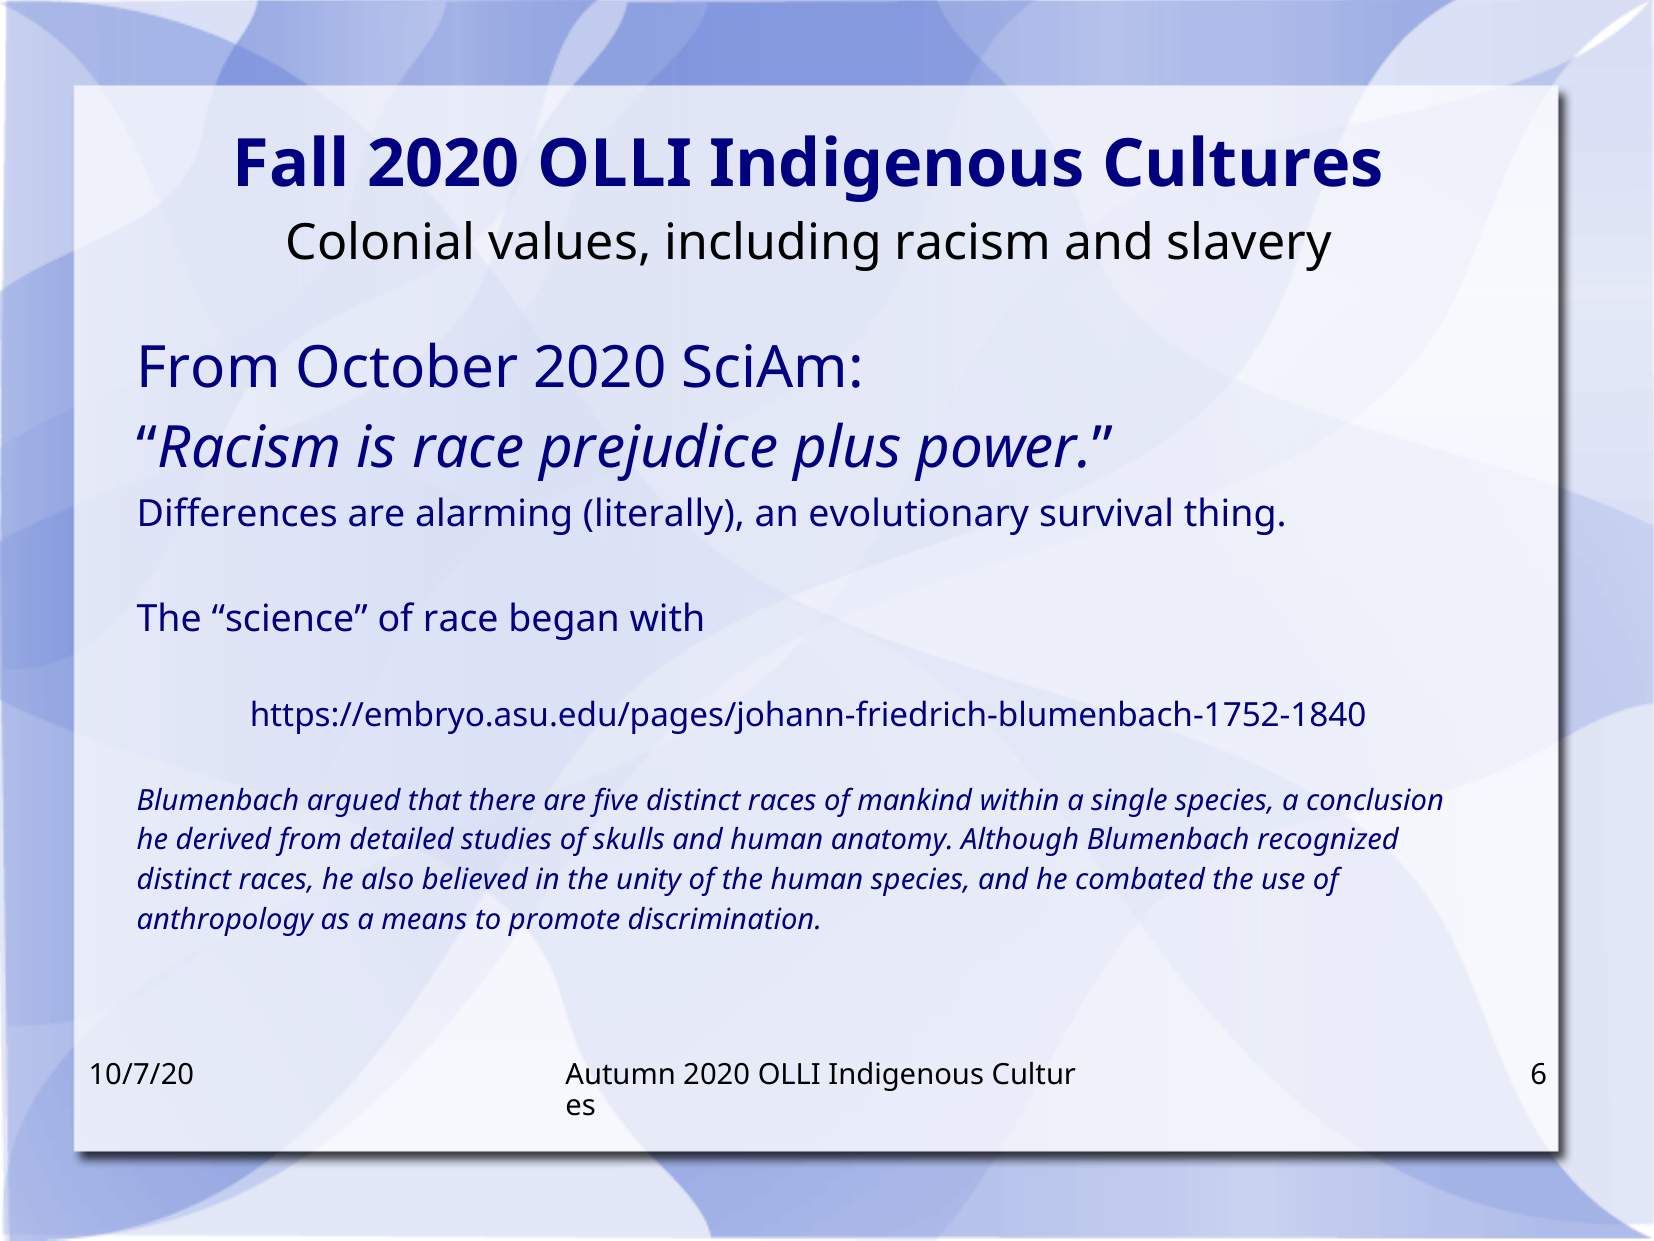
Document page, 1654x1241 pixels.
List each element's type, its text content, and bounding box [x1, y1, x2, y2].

picture [0, 0, 1654, 1241]
list From October 2020 SciAm: “Racism is race prejudice plus power.” Differences are alarming (literally), an evolutionary survival thing. The “science” of race began with https://embryo.asu.edu/pages/johann-friedrich-blumenbach-1752-1840 Blumenbach argued that there are five distinct races of mankind within a single species, a conclusion he derived from detailed studies of skulls and human anatomy. Although Blumenbach recognized distinct races, he also believed in the unity of the human species, and he combated the use of anthropology as a means to promote discrimination. [136, 324, 1482, 987]
title Fall 2020 OLLI Indigenous Cultures Colonial values, including racism and slavery [82, 90, 1536, 298]
